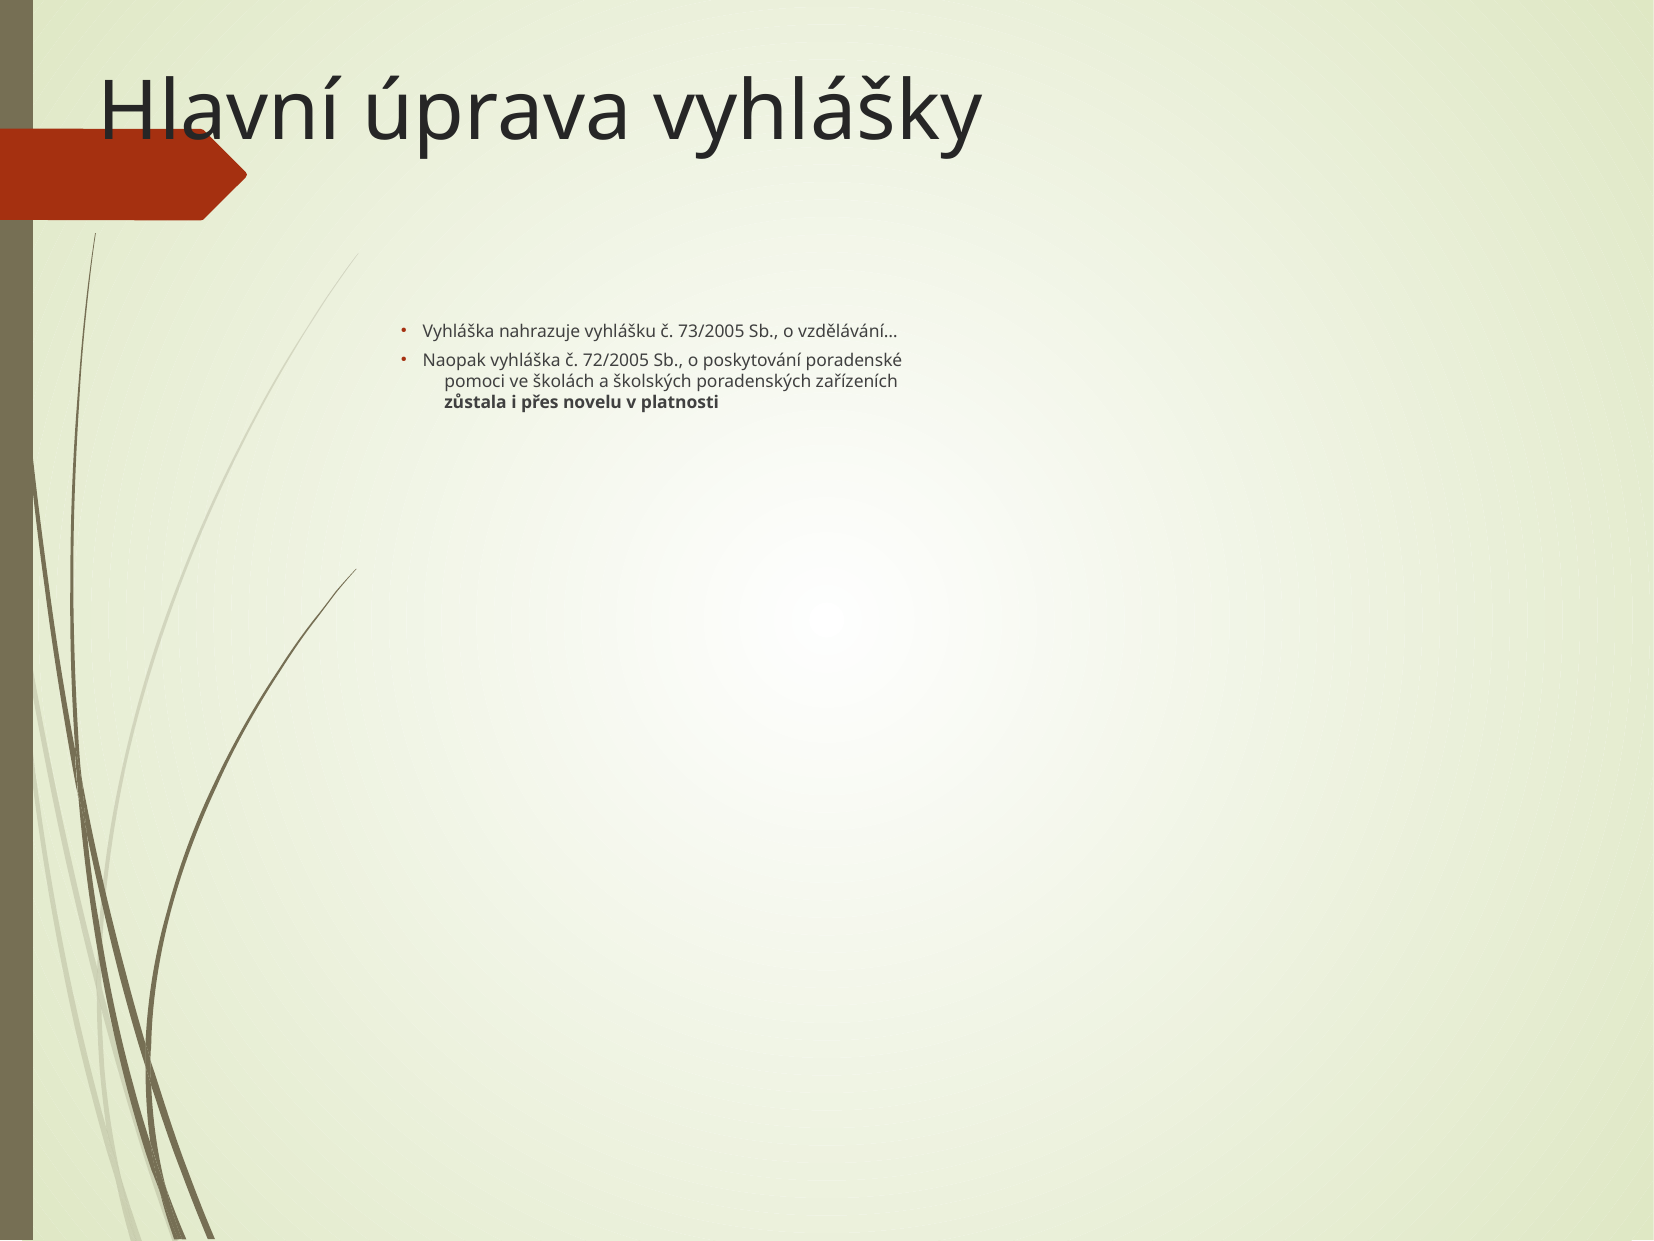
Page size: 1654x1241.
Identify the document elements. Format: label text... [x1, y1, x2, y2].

title Hlavní úprava vyhlášky [0, 49, 1489, 257]
list Vyhláška nahrazuje vyhlášku č. 73/2005 Sb., o vzdělávání… Naopak vyhláška č. 72/2005 Sb., o poskytování poradenské pomoci ve školách a školských poradenských zařízeních zůstala i přes novelu v platnosti [0, 290, 1489, 1010]
